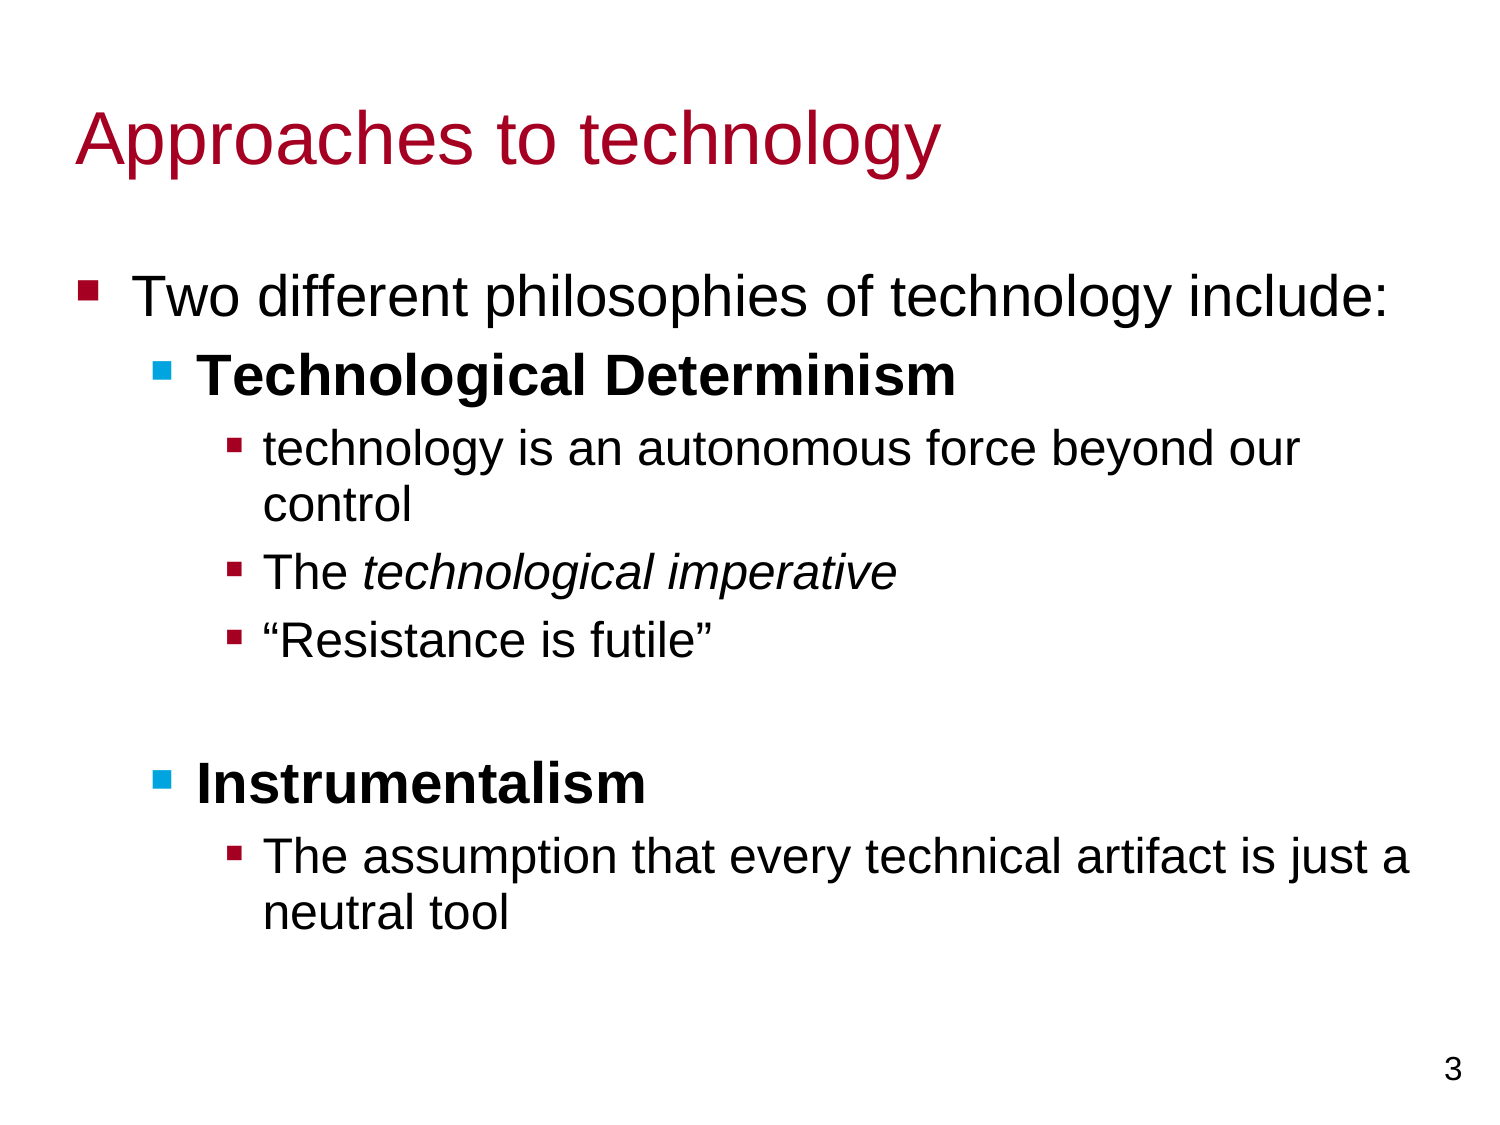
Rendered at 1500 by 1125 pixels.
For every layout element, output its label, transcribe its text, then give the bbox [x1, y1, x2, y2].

list Two different philosophies of technology include: Technological Determinism technology is an autonomous force beyond our control The technological imperative “Resistance is futile” Instrumentalism The assumption that every technical artifact is just a neutral tool [75, 263, 1425, 1006]
title Approaches to technology [75, 44, 1425, 233]
